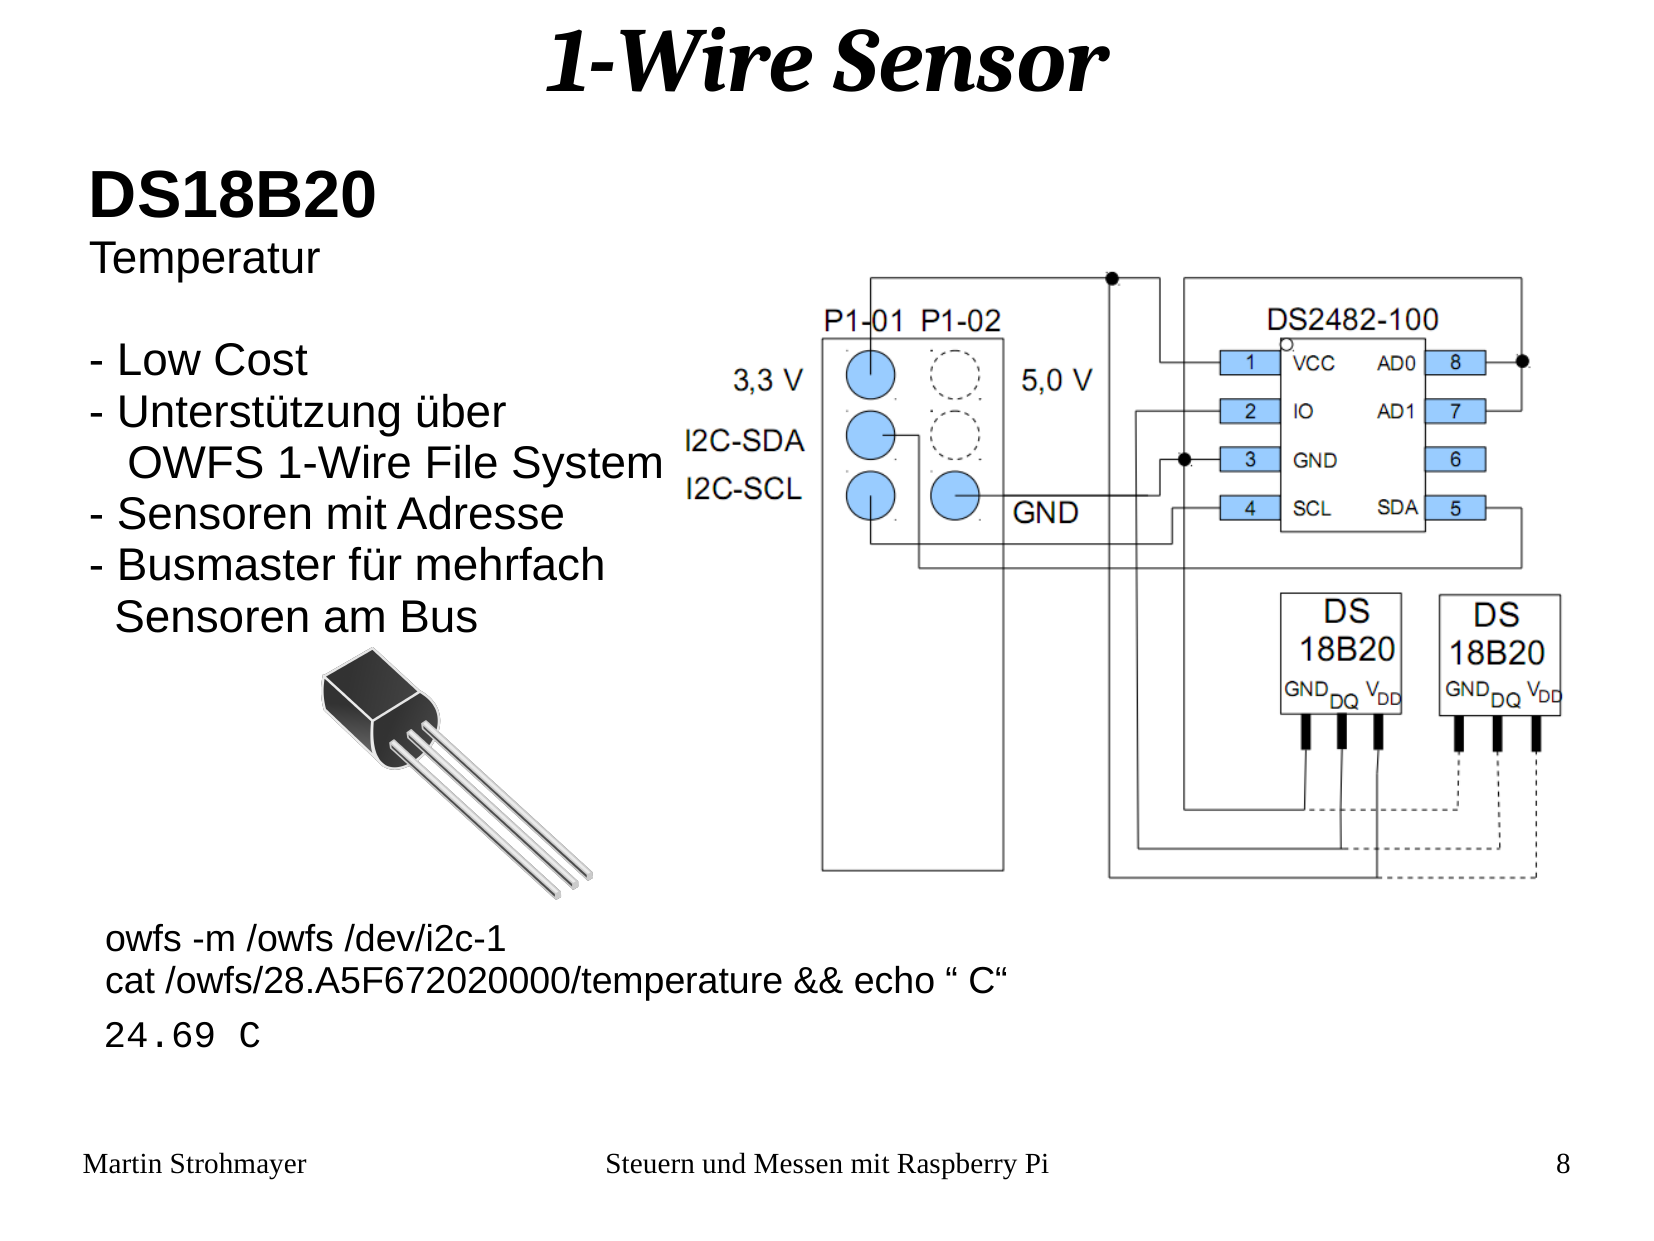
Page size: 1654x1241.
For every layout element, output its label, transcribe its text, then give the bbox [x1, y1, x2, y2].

title 1-Wire Sensor [3, 7, 1654, 116]
text_box DS18B20 Temperatur - Low Cost - Unterstützung über OWFS 1-Wire File System - Sensoren mit Adresse - Busmaster für mehrfach Sensoren am Bus [74, 149, 981, 648]
picture [321, 647, 593, 900]
text_box 24.69 C [88, 1009, 276, 1064]
picture [675, 243, 1571, 883]
text_box owfs -m /owfs /dev/i2c-1 cat /owfs/28.A5F672020000/temperature && echo “ C“ [90, 910, 1023, 1010]
